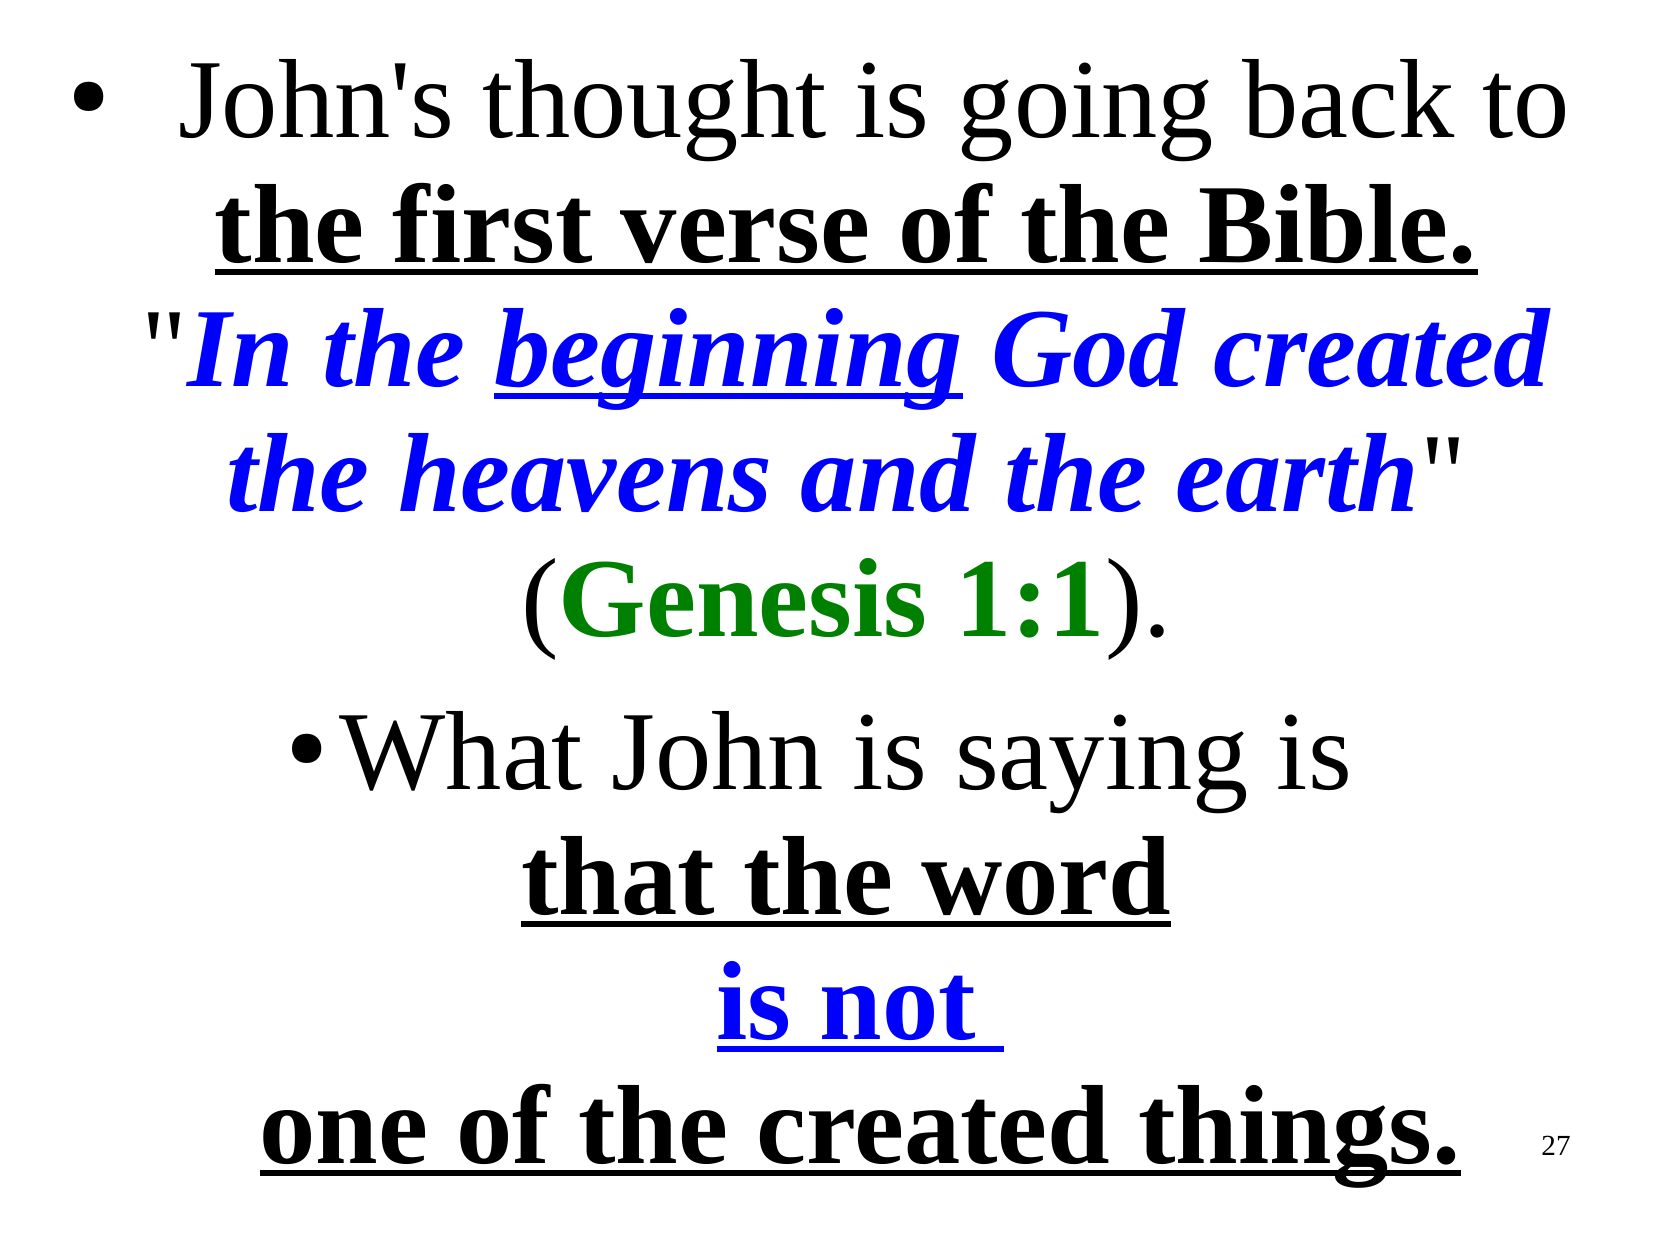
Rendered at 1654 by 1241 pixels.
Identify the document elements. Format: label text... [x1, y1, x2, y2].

list John's thought is going back to the first verse of the Bible. "In the beginning God created the heavens and the earth" (Genesis 1:1). What John is saying is that the word is not one of the created things. [37, 37, 1613, 1201]
